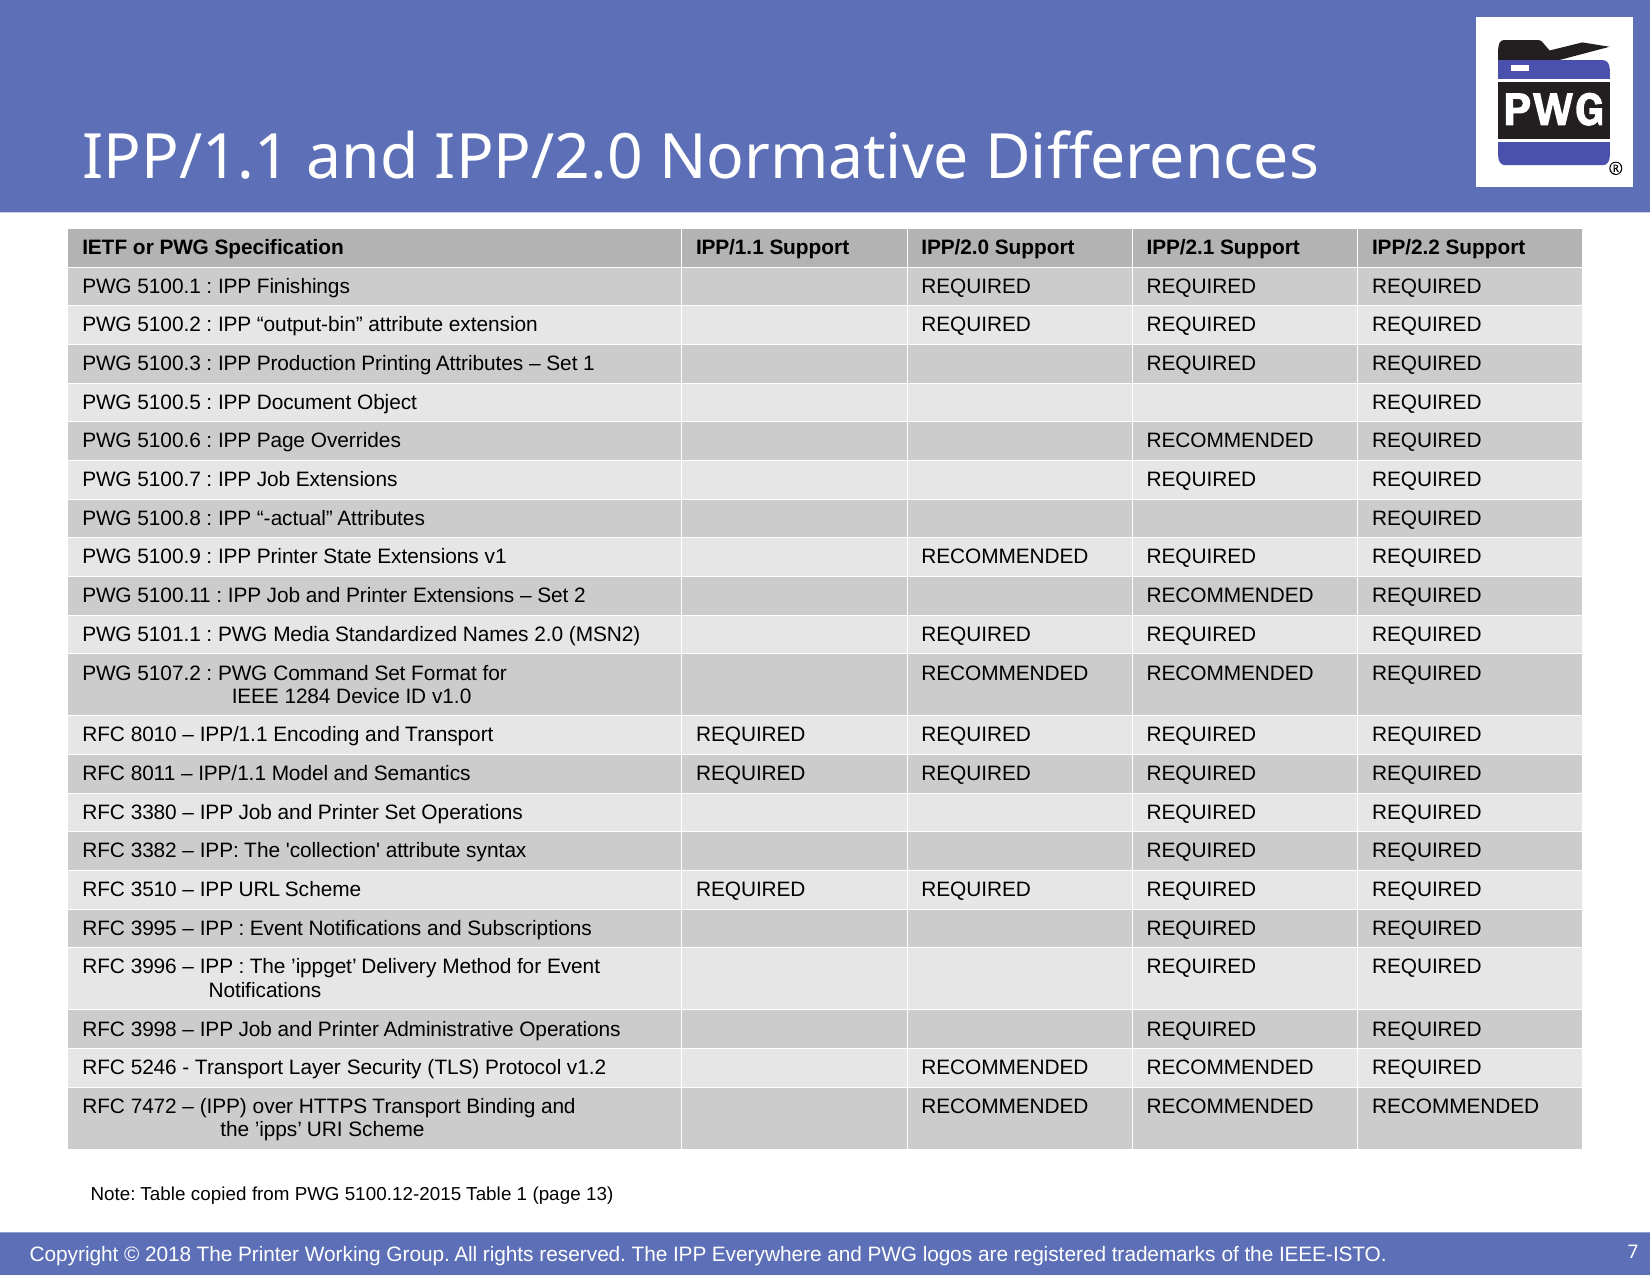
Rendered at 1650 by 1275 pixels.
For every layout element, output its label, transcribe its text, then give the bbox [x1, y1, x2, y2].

table_cell REQUIRED [1358, 538, 1582, 576]
title IPP/1.1 and IPP/2.0 Normative Differences [82, 8, 1449, 198]
table_cell PWG 5101.1 : PWG Media Standardized Names 2.0 (MSN2) [68, 616, 681, 653]
table_cell RFC 3380 – IPP Job and Printer Set Operations [68, 794, 681, 831]
table_cell [1133, 384, 1357, 421]
text_box Note: Table copied from PWG 5100.12-2015 Table 1 (page 13) [75, 1176, 741, 1213]
table_cell [908, 422, 1132, 460]
table_cell [908, 577, 1132, 615]
table_cell REQUIRED [908, 616, 1132, 653]
table_header IPP/2.0 Support [908, 229, 1132, 267]
table_cell [682, 268, 907, 305]
table_cell [682, 1049, 907, 1087]
table_cell REQUIRED [908, 306, 1132, 344]
table_cell REQUIRED [1133, 345, 1357, 383]
table_cell REQUIRED [1358, 755, 1582, 793]
table_cell RFC 3382 – IPP: The 'collection' attribute syntax [68, 832, 681, 870]
table_cell REQUIRED [1133, 268, 1357, 305]
table_cell PWG 5107.2 : PWG Command Set Format for IEEE 1284 Device ID v1.0 [68, 654, 681, 715]
table_cell REQUIRED [1358, 1010, 1582, 1048]
table_cell PWG 5100.9 : IPP Printer State Extensions v1 [68, 538, 681, 576]
table_cell REQUIRED [1133, 871, 1357, 909]
table_cell RFC 3996 – IPP : The ’ippget’ Delivery Method for Event Notifications [68, 948, 681, 1009]
table_cell REQUIRED [1358, 871, 1582, 909]
table_cell REQUIRED [1358, 832, 1582, 870]
table_cell RFC 3995 – IPP : Event Notifications and Subscriptions [68, 910, 681, 947]
table_cell REQUIRED [1358, 306, 1582, 344]
table_cell RECOMMENDED [1133, 422, 1357, 460]
table_cell PWG 5100.11 : IPP Job and Printer Extensions – Set 2 [68, 577, 681, 615]
table_cell REQUIRED [1358, 422, 1582, 460]
table_cell RFC 7472 – (IPP) over HTTPS Transport Binding and the ’ipps’ URI Scheme [68, 1088, 681, 1149]
table_cell [682, 1010, 907, 1048]
table_cell [908, 910, 1132, 947]
table_cell [1133, 500, 1357, 537]
table_cell RECOMMENDED [1358, 1088, 1582, 1149]
table_cell PWG 5100.1 : IPP Finishings [68, 268, 681, 305]
table_cell REQUIRED [1358, 616, 1582, 653]
table_cell [682, 794, 907, 831]
table_cell RECOMMENDED [908, 1088, 1132, 1149]
table_cell PWG 5100.6 : IPP Page Overrides [68, 422, 681, 460]
table_cell PWG 5100.2 : IPP “output-bin” attribute extension [68, 306, 681, 344]
table_cell REQUIRED [1133, 716, 1357, 754]
table_cell REQUIRED [908, 871, 1132, 909]
table_cell [908, 384, 1132, 421]
table_cell [682, 577, 907, 615]
table_cell [682, 306, 907, 344]
table_header IETF or PWG Specification [68, 229, 681, 267]
table_cell REQUIRED [908, 755, 1132, 793]
table_cell REQUIRED [1133, 755, 1357, 793]
table_cell [682, 461, 907, 499]
table_cell [682, 538, 907, 576]
table_cell [682, 910, 907, 947]
table_cell REQUIRED [1358, 910, 1582, 947]
table_cell RECOMMENDED [1133, 1088, 1357, 1149]
table_cell PWG 5100.7 : IPP Job Extensions [68, 461, 681, 499]
table_cell [682, 948, 907, 1009]
table_cell [682, 832, 907, 870]
table_cell PWG 5100.8 : IPP “-actual” Attributes [68, 500, 681, 537]
table_cell [682, 384, 907, 421]
table_cell PWG 5100.3 : IPP Production Printing Attributes – Set 1 [68, 345, 681, 383]
table_cell RFC 3510 – IPP URL Scheme [68, 871, 681, 909]
table_cell REQUIRED [908, 268, 1132, 305]
table_cell RECOMMENDED [908, 654, 1132, 715]
table_cell REQUIRED [1358, 577, 1582, 615]
table_cell REQUIRED [1133, 306, 1357, 344]
table_cell REQUIRED [1133, 948, 1357, 1009]
table_cell REQUIRED [1358, 794, 1582, 831]
table_cell REQUIRED [1358, 948, 1582, 1009]
table_cell [908, 461, 1132, 499]
table_header IPP/2.1 Support [1133, 229, 1357, 267]
table_cell RECOMMENDED [908, 1049, 1132, 1087]
table_cell REQUIRED [1358, 500, 1582, 537]
table_header IPP/1.1 Support [682, 229, 907, 267]
table_cell [908, 345, 1132, 383]
table_cell [908, 948, 1132, 1009]
table_cell REQUIRED [682, 716, 907, 754]
table_cell REQUIRED [1133, 910, 1357, 947]
table_cell REQUIRED [1358, 345, 1582, 383]
table_cell RFC 3998 – IPP Job and Printer Administrative Operations [68, 1010, 681, 1048]
table_cell RECOMMENDED [908, 538, 1132, 576]
table_cell RECOMMENDED [1133, 577, 1357, 615]
table_cell [682, 616, 907, 653]
table_cell REQUIRED [908, 716, 1132, 754]
table_cell [682, 345, 907, 383]
table_cell REQUIRED [1133, 616, 1357, 653]
table_cell [682, 654, 907, 715]
table_cell [908, 794, 1132, 831]
table_cell REQUIRED [1358, 1049, 1582, 1087]
table_cell REQUIRED [1358, 654, 1582, 715]
table_cell RFC 5246 - Transport Layer Security (TLS) Protocol v1.2 [68, 1049, 681, 1087]
table_cell RECOMMENDED [1133, 1049, 1357, 1087]
table_cell RFC 8010 – IPP/1.1 Encoding and Transport [68, 716, 681, 754]
table_cell REQUIRED [1133, 461, 1357, 499]
table_cell [908, 832, 1132, 870]
table_cell REQUIRED [1358, 716, 1582, 754]
table_cell RECOMMENDED [1133, 654, 1357, 715]
table_cell [682, 500, 907, 537]
table_header IPP/2.2 Support [1358, 229, 1582, 267]
table_cell REQUIRED [1133, 794, 1357, 831]
table_cell RFC 8011 – IPP/1.1 Model and Semantics [68, 755, 681, 793]
table_cell REQUIRED [1133, 832, 1357, 870]
table_cell REQUIRED [682, 871, 907, 909]
table_cell REQUIRED [1358, 461, 1582, 499]
table_cell REQUIRED [1358, 384, 1582, 421]
table_cell REQUIRED [1133, 538, 1357, 576]
table_cell REQUIRED [682, 755, 907, 793]
table_cell PWG 5100.5 : IPP Document Object [68, 384, 681, 421]
table_cell [908, 1010, 1132, 1048]
table_cell REQUIRED [1133, 1010, 1357, 1048]
table_cell [908, 500, 1132, 537]
table_cell [682, 422, 907, 460]
table_cell [682, 1088, 907, 1149]
table_cell REQUIRED [1358, 268, 1582, 305]
